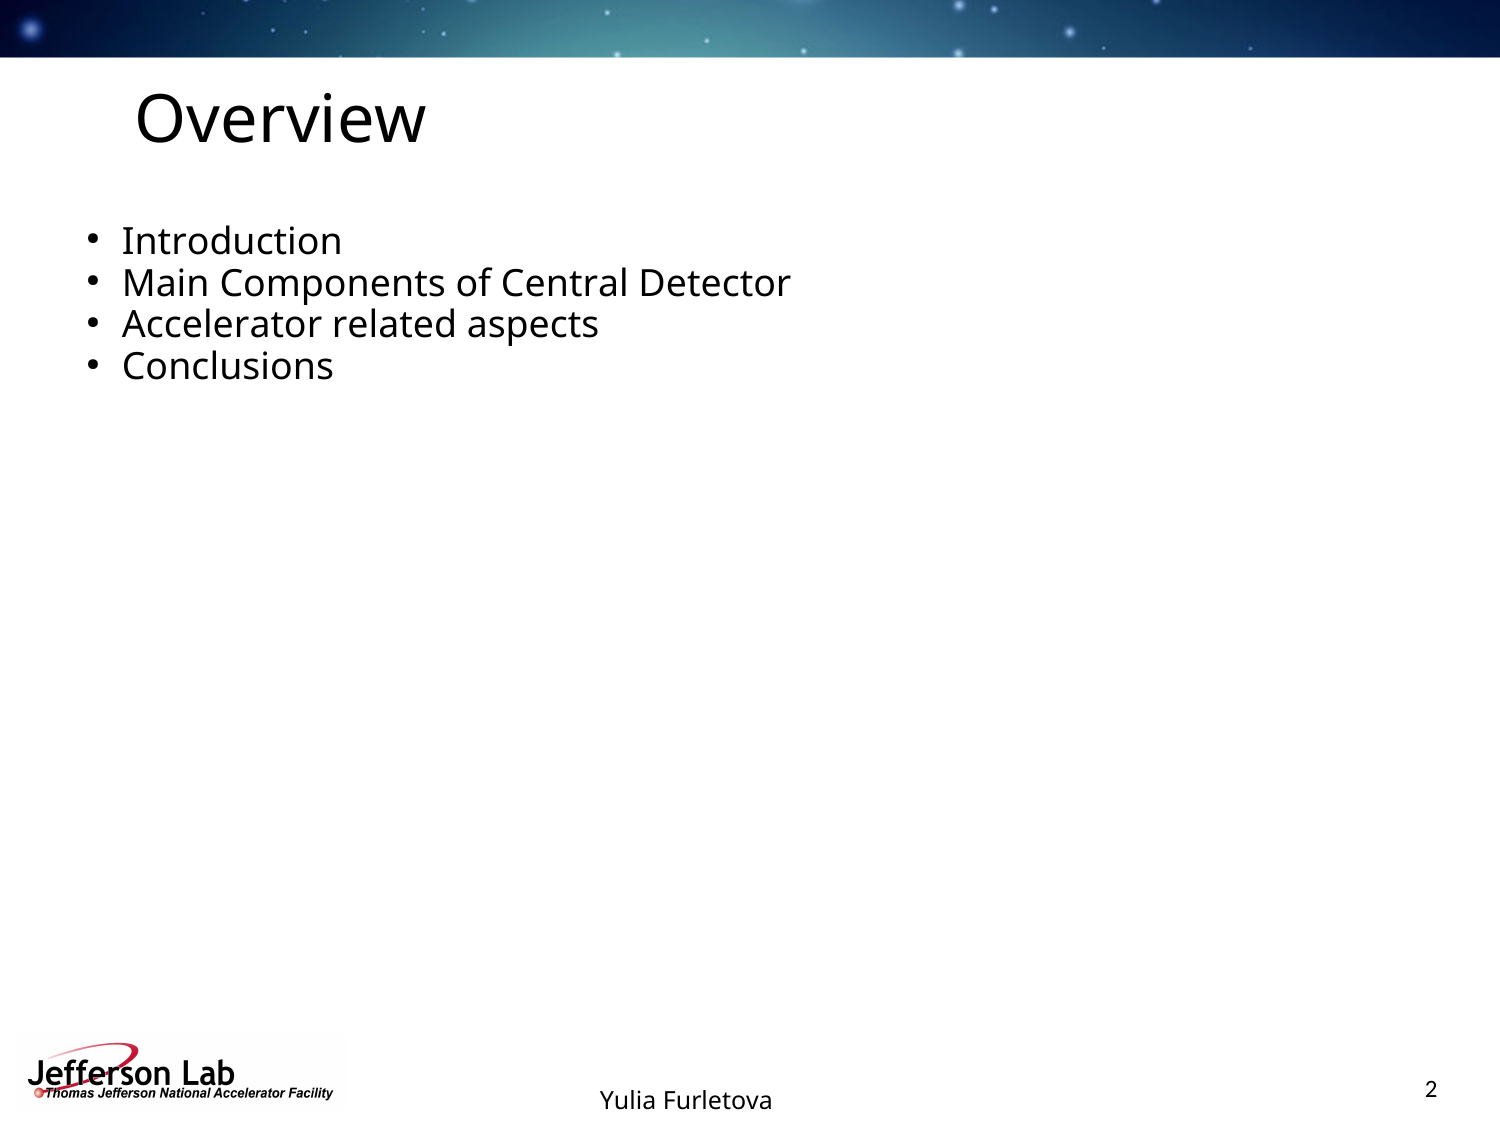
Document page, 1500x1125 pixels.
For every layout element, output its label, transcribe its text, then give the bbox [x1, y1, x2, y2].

text_box Overview [120, 75, 674, 165]
picture [0, 0, 1500, 1125]
text_box Yulia Furletova [585, 1080, 789, 1123]
text_box Introduction Main Components of Central Detector Accelerator related aspects Conclusions [71, 213, 799, 396]
